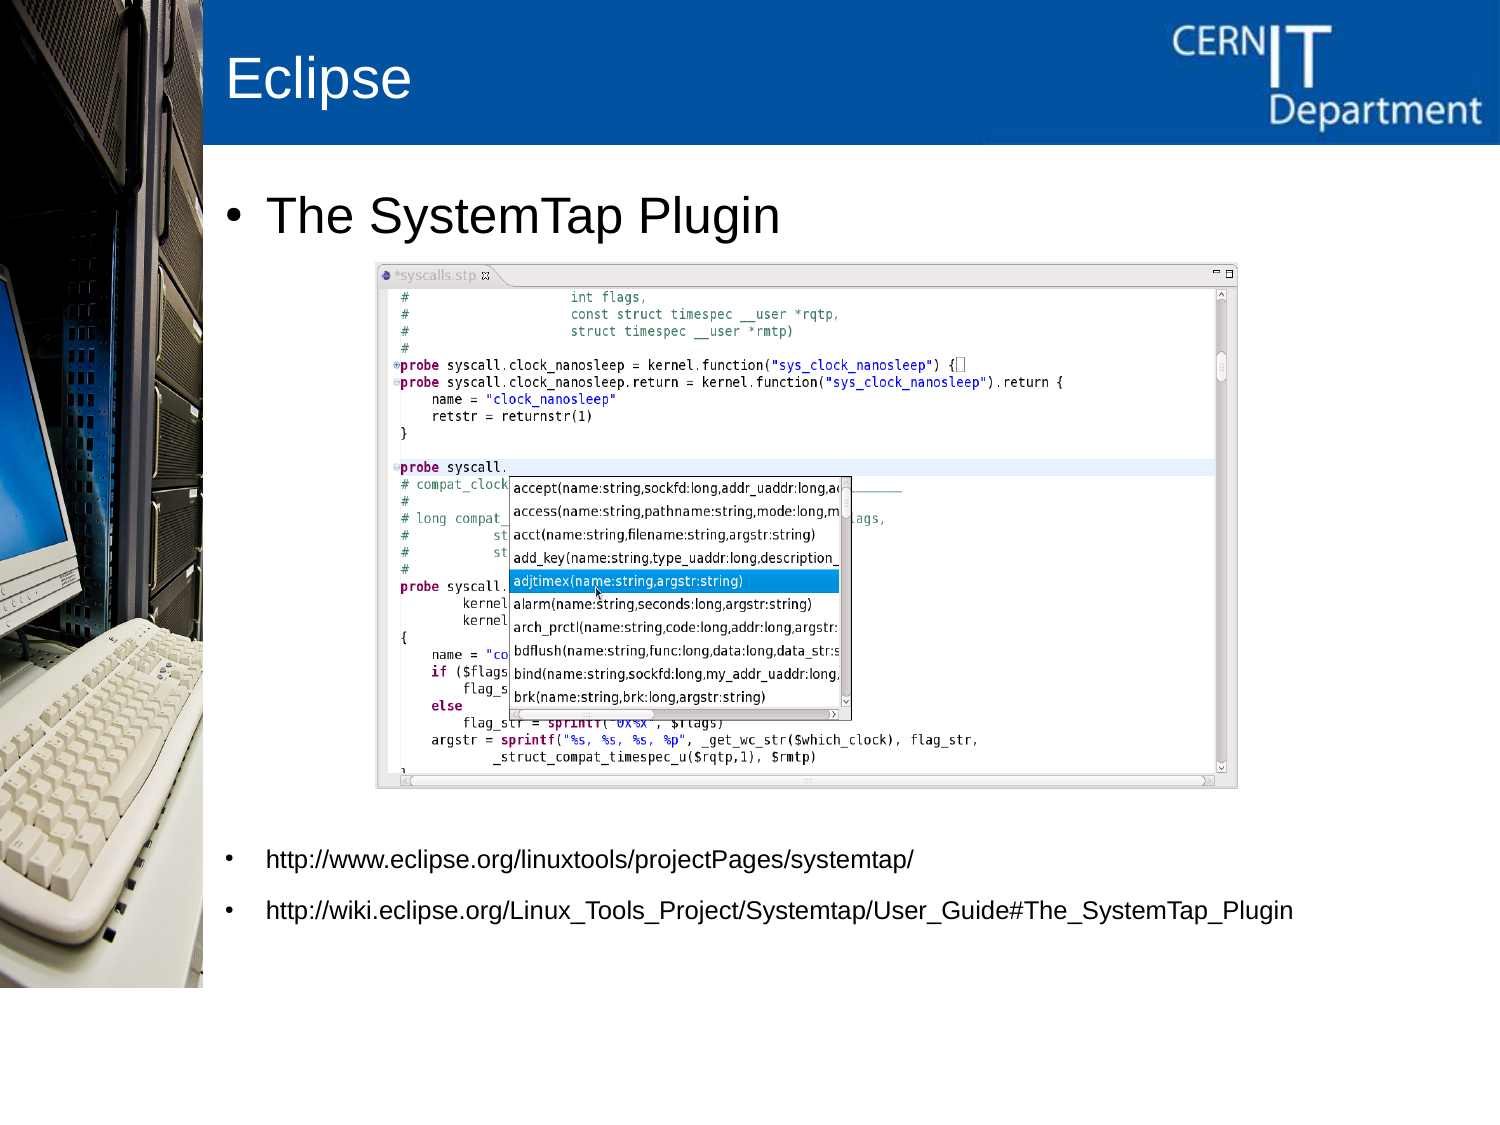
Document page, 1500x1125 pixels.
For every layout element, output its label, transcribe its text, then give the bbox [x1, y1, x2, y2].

title Eclipse [225, 44, 1088, 113]
picture [375, 262, 1238, 789]
list The SystemTap Plugin http://www.eclipse.org/linuxtools/projectPages/systemtap/ http://wiki.eclipse.org/Linux_Tools_Project/Systemtap/User_Guide#The_SystemTap_Plugin [211, 187, 1449, 931]
picture [0, 0, 1500, 988]
